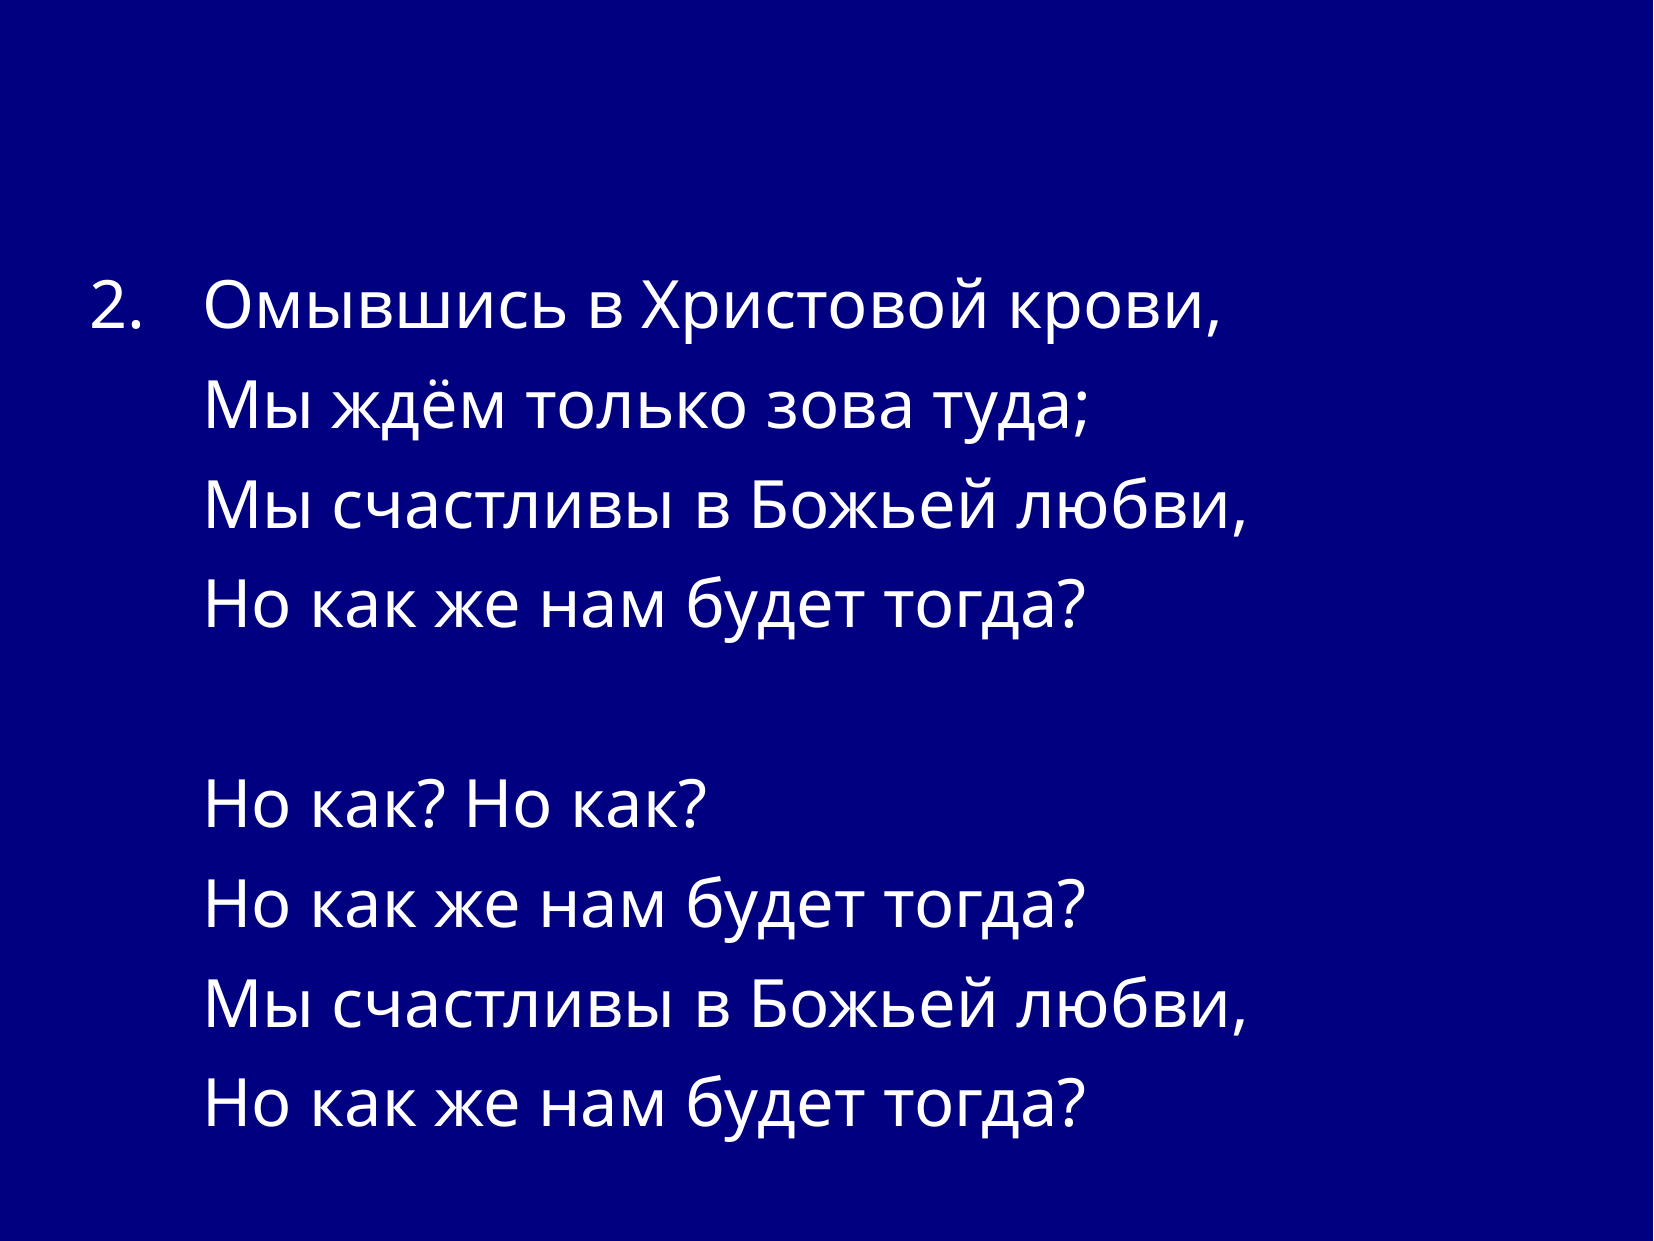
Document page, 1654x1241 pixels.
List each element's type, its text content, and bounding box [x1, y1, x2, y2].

text_box 2. Омывшись в Христовой крови, Мы ждём только зова туда; Мы счастливы в Божьей любви, Но как же нам будет тогда? Но как? Но как? Но как же нам будет тогда? Мы счастливы в Божьей любви, Но как же нам будет тогда? [75, 150, 1576, 1163]
